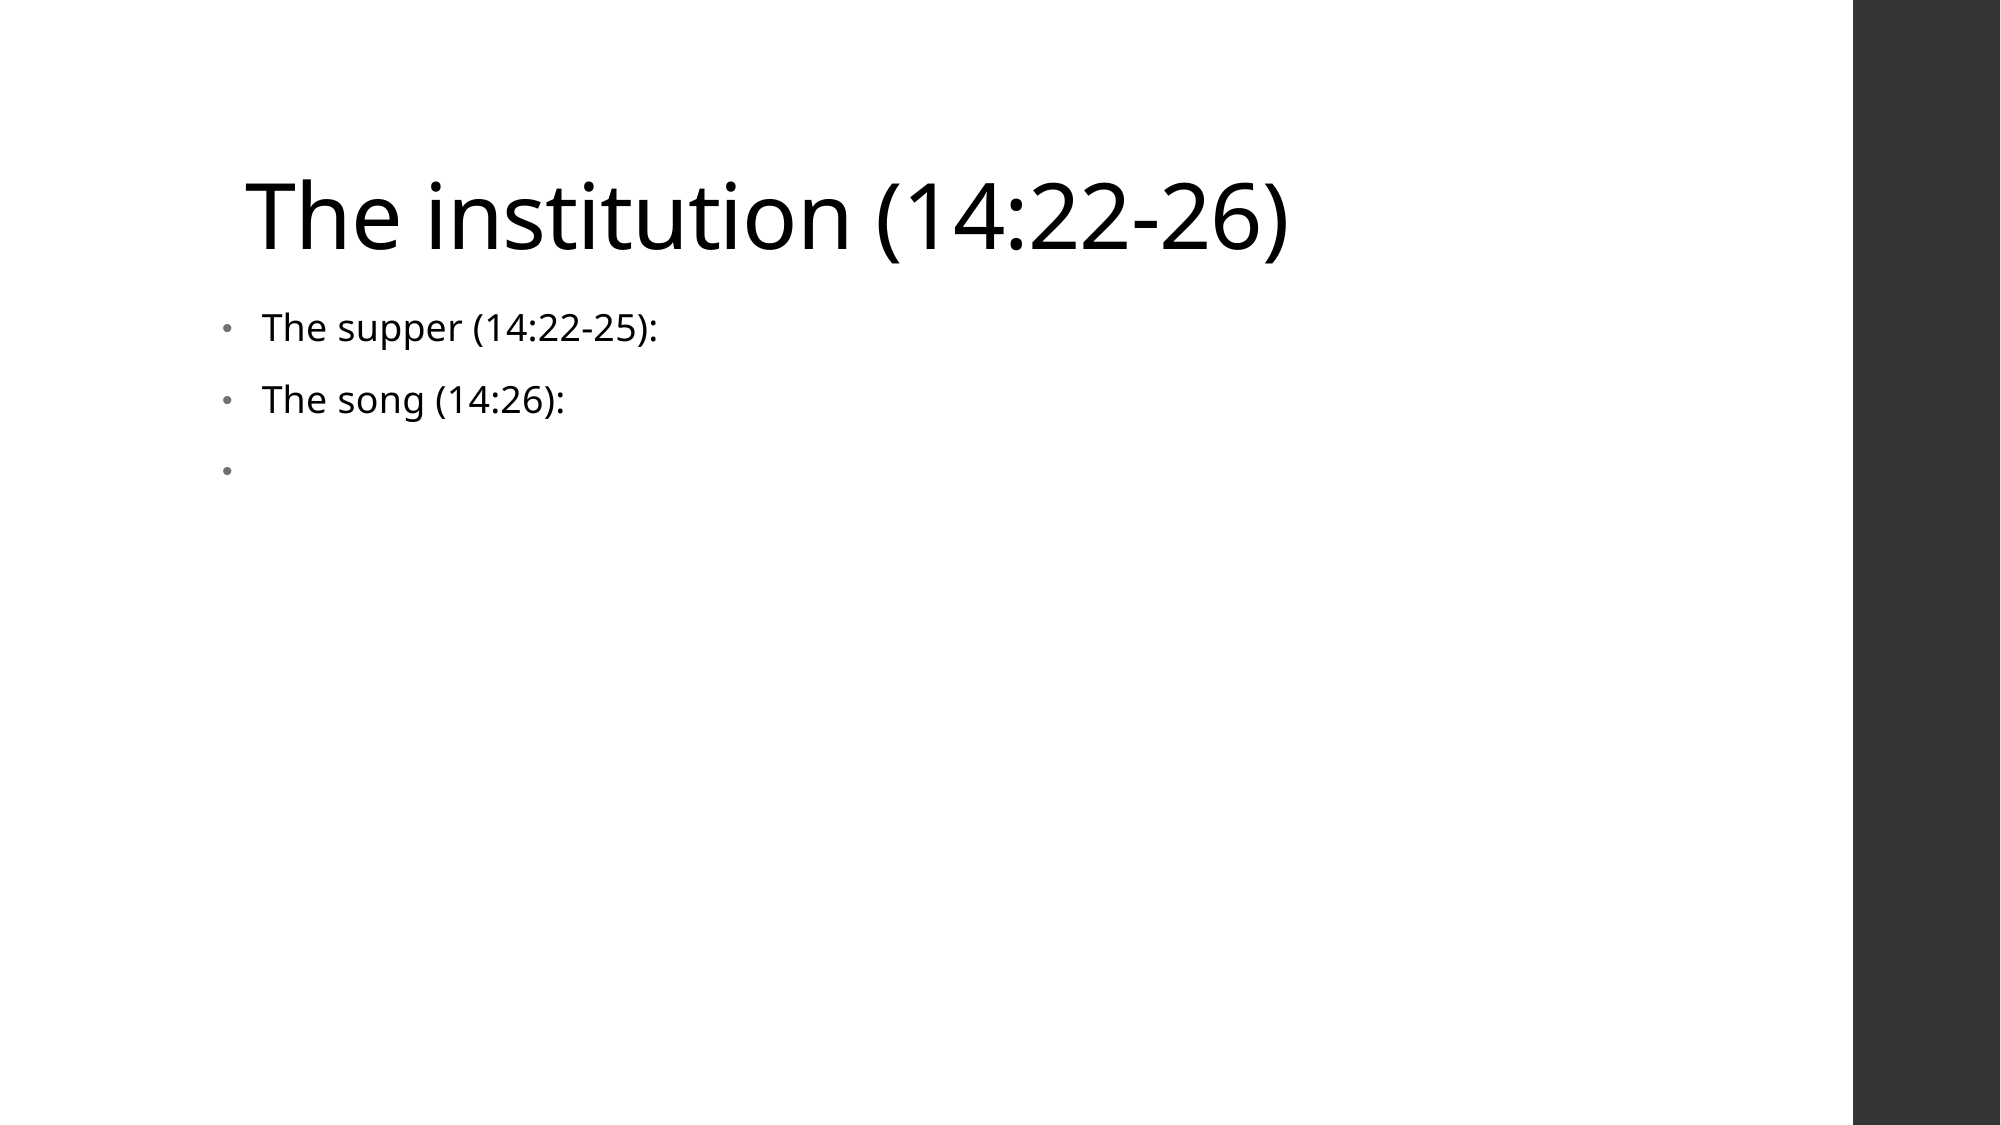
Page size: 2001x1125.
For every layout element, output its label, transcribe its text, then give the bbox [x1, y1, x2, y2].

title The institution (14:22-26) [206, 60, 1797, 278]
list The supper (14:22-25): The song (14:26): [206, 299, 1617, 1014]
